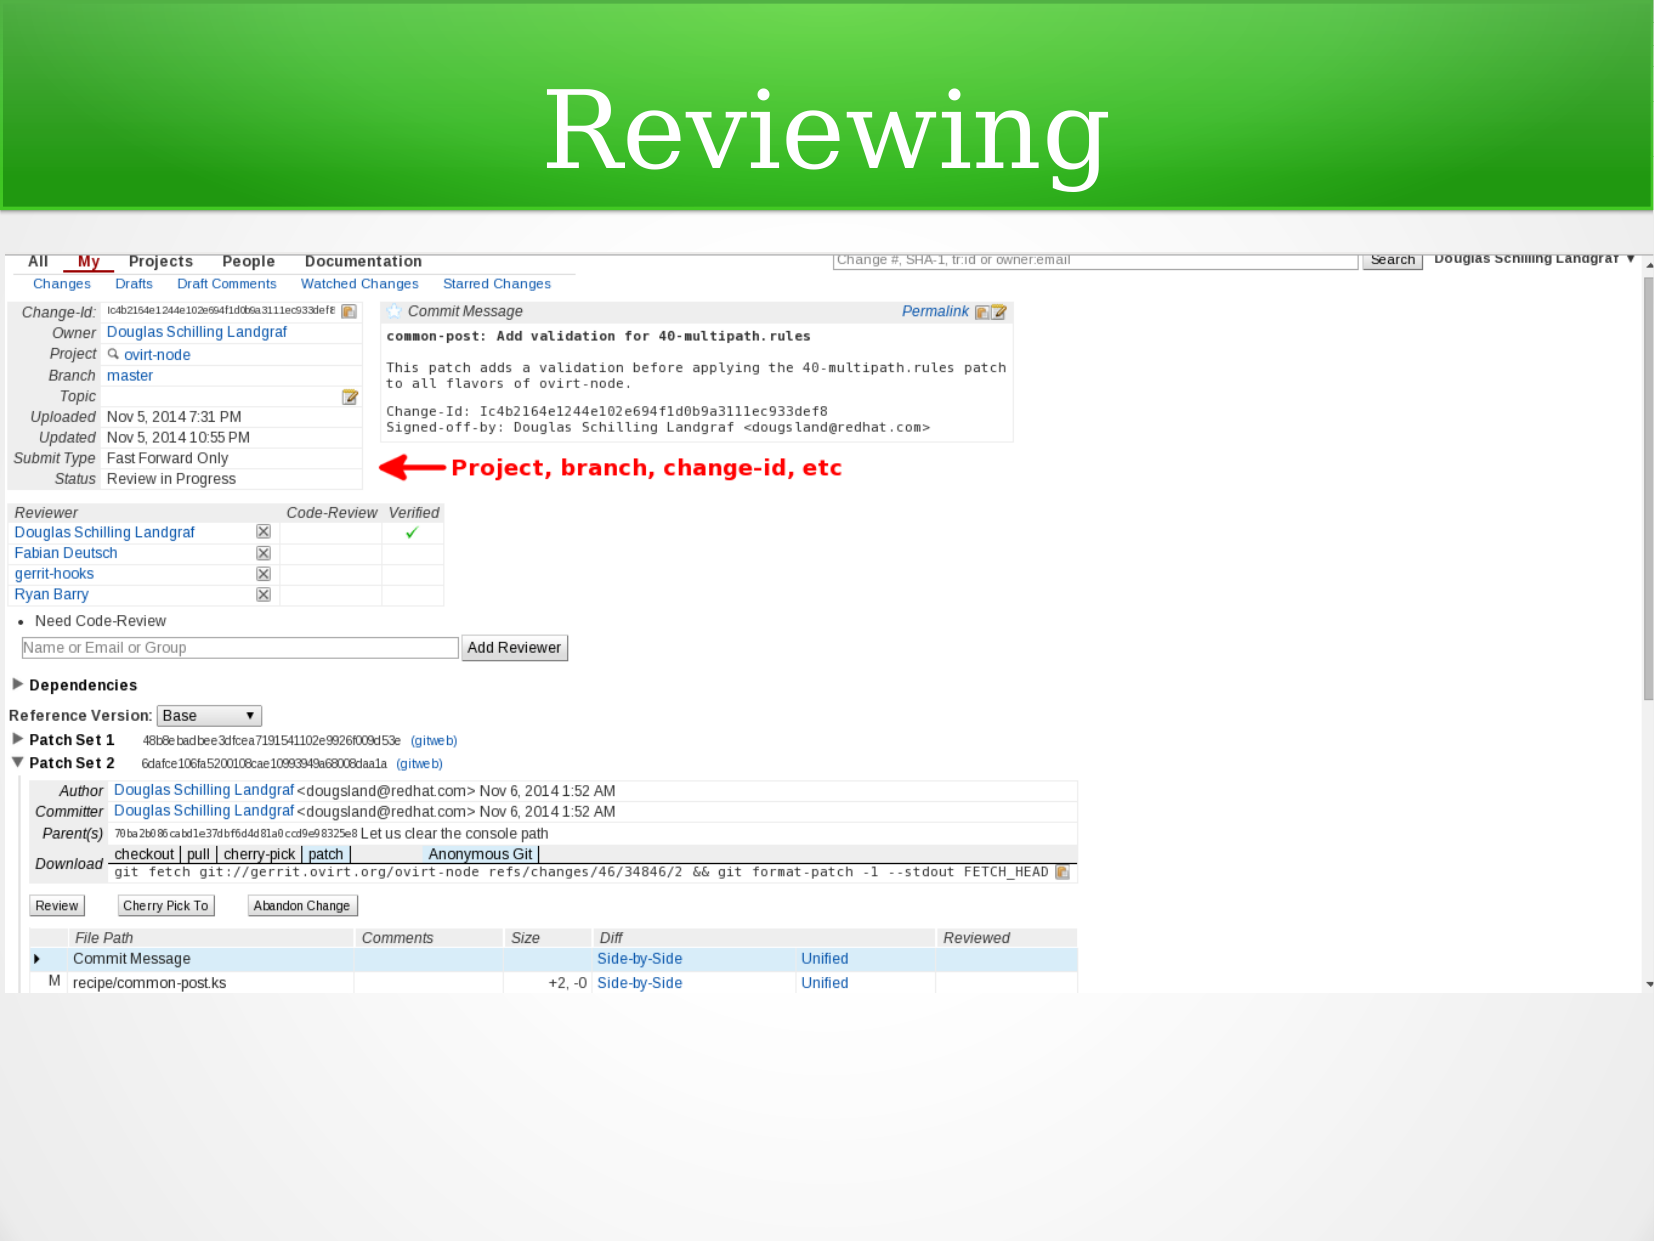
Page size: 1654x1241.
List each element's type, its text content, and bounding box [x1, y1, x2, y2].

title Reviewing [82, 37, 1571, 226]
picture [5, 252, 1654, 993]
